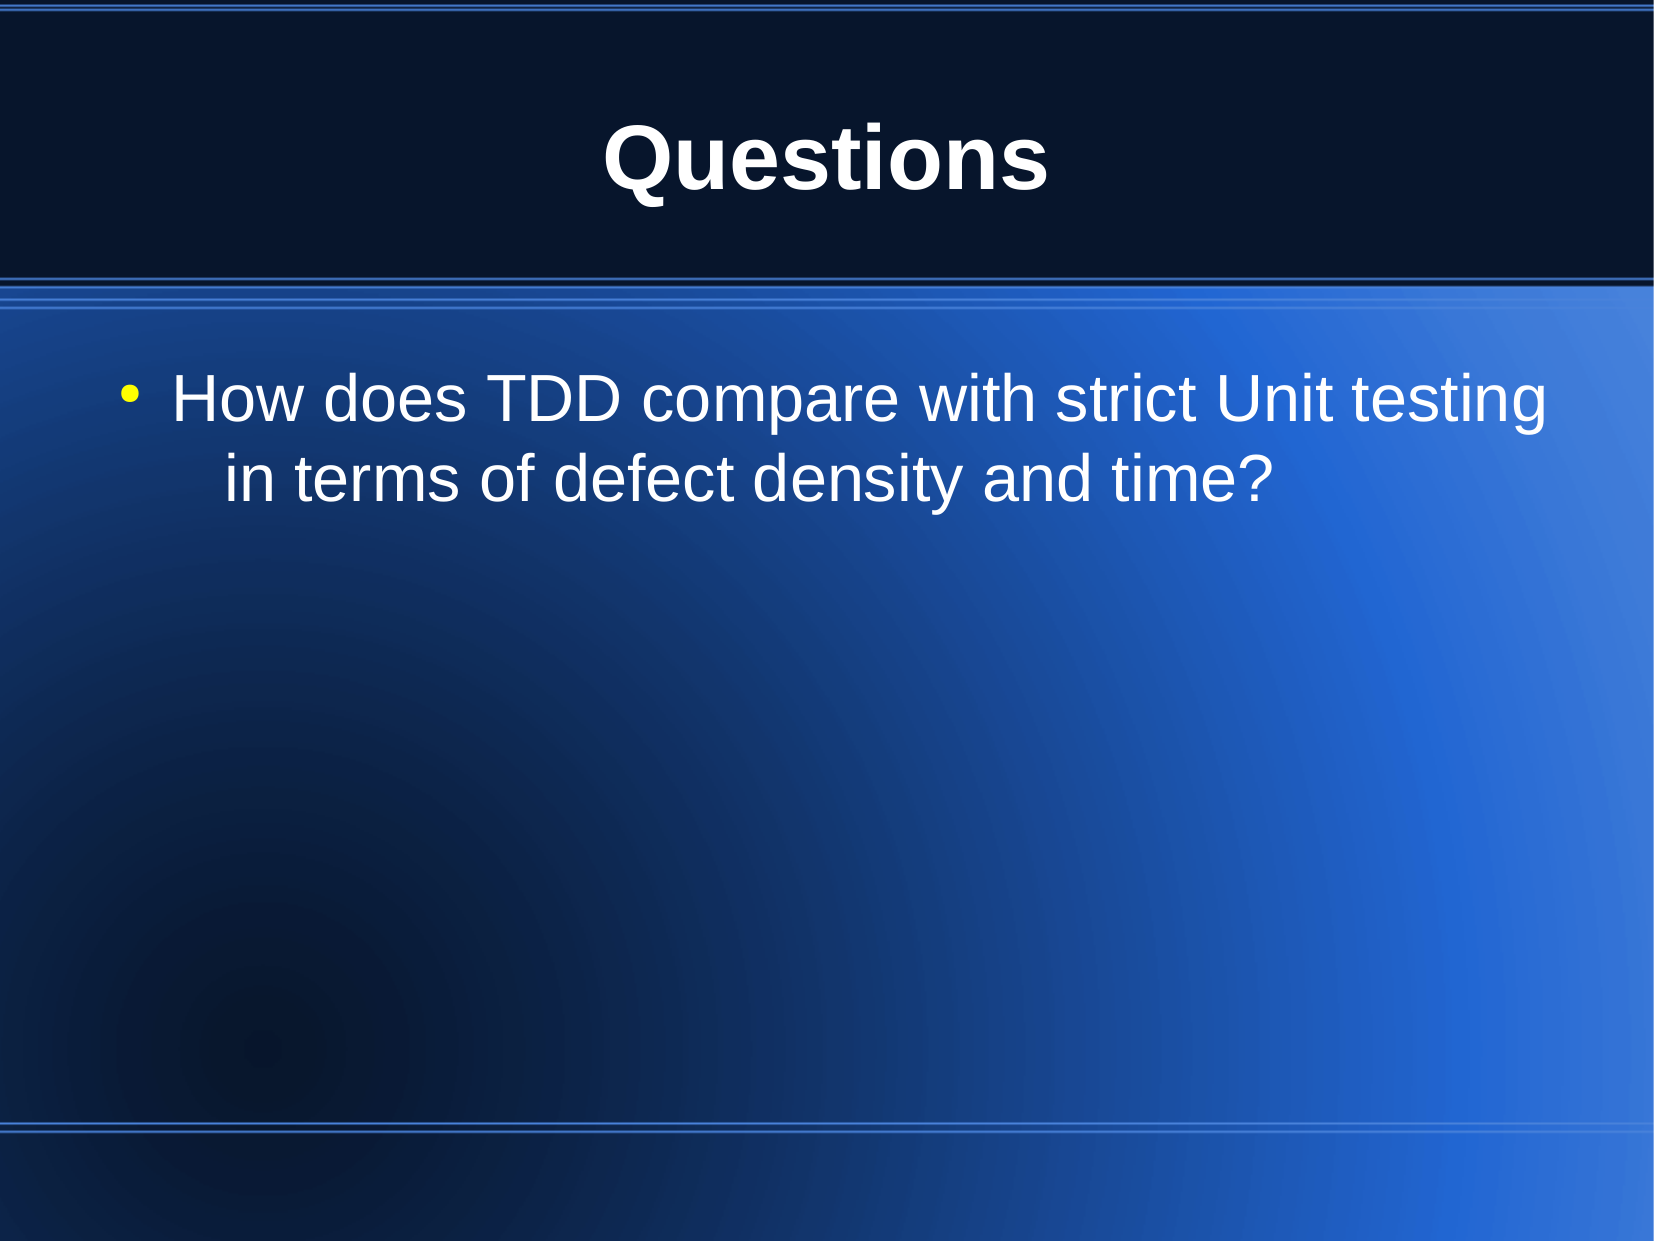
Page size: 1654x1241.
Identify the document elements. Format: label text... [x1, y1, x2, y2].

list How does TDD compare with strict Unit testing in terms of defect density and time? [82, 355, 1571, 1043]
title Questions [82, 56, 1571, 250]
